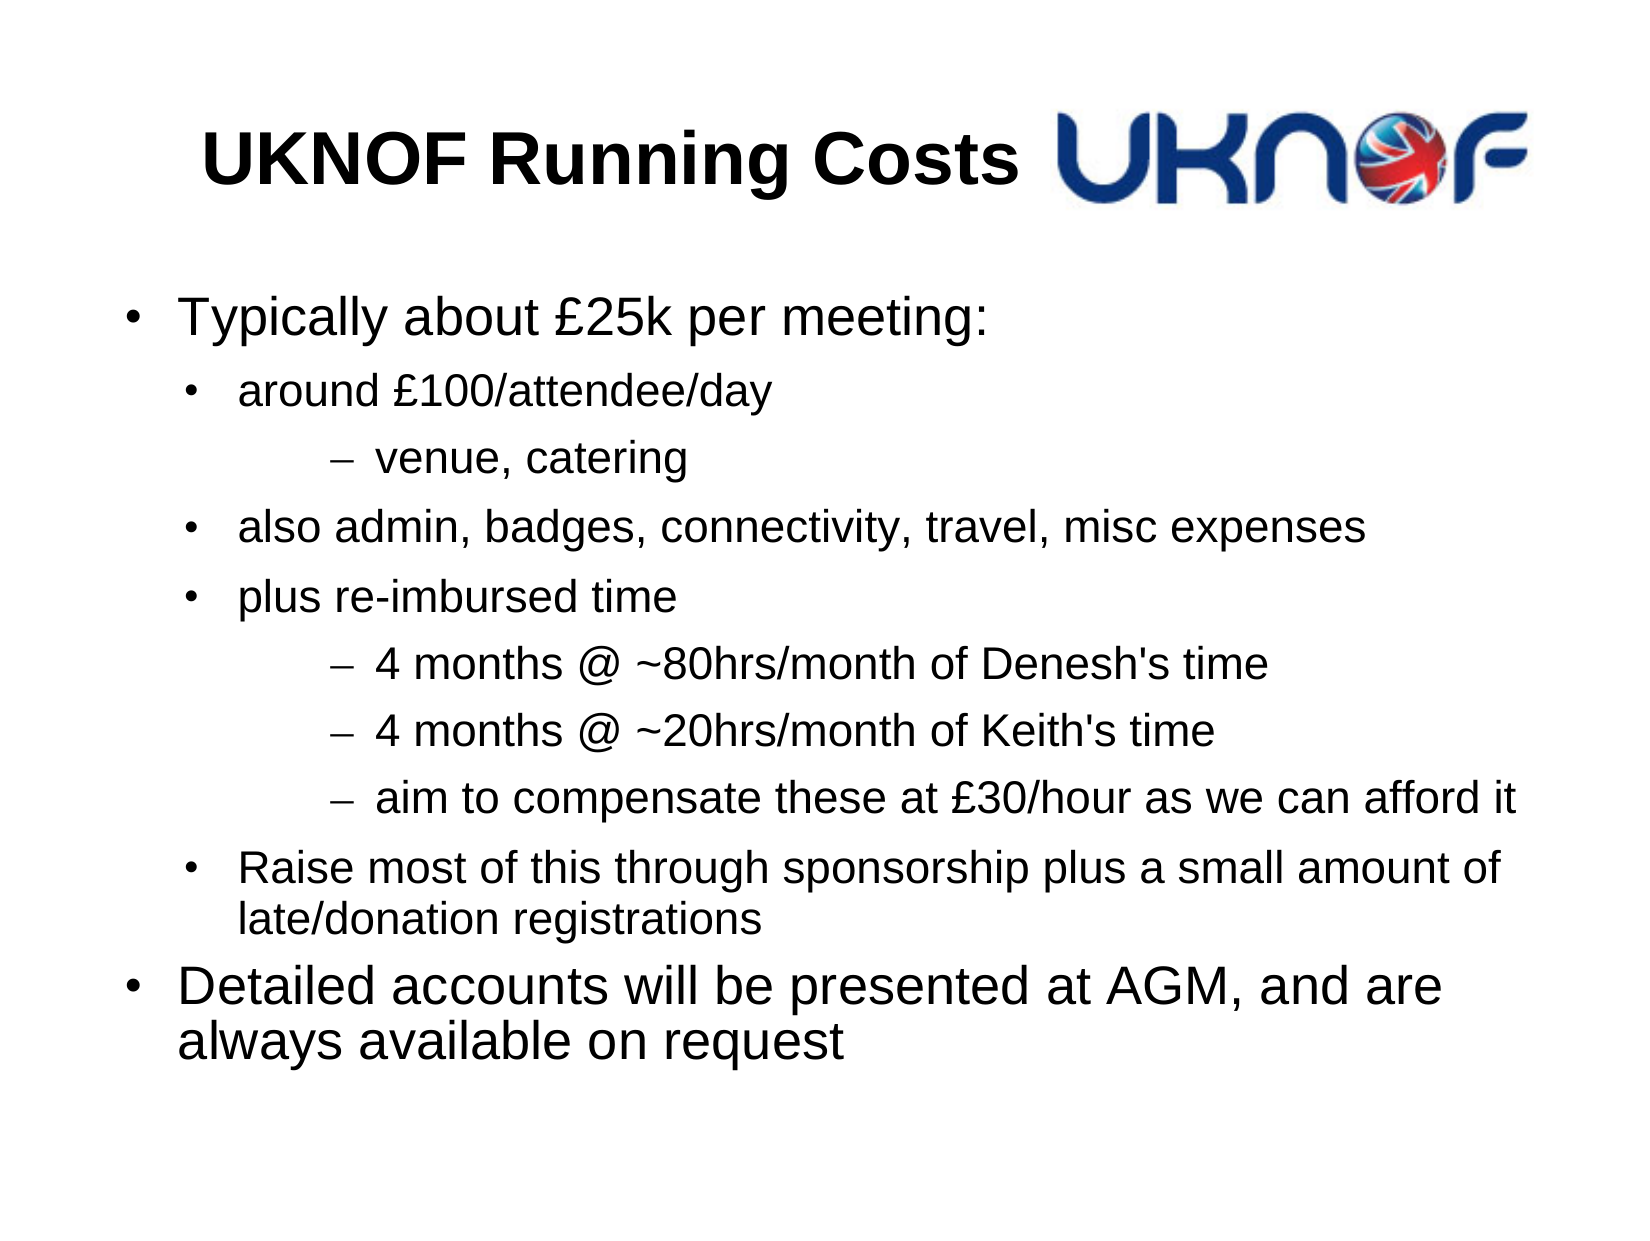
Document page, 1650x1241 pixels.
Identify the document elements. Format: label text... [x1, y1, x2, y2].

title UKNOF Running Costs [123, 55, 1100, 262]
picture [1100, 93, 1536, 225]
list Typically about £25k per meeting: around £100/attendee/day venue, catering also admin, badges, connectivity, travel, misc expenses plus re-imbursed time 4 months @ ~80hrs/month of Denesh's time 4 months @ ~20hrs/month of Keith's time aim to compensate these at £30/hour as we can afford it Raise most of this through sponsorship plus a small amount of late/donation registrations Detailed accounts will be presented at AGM, and are always available on request [123, 291, 1526, 1191]
